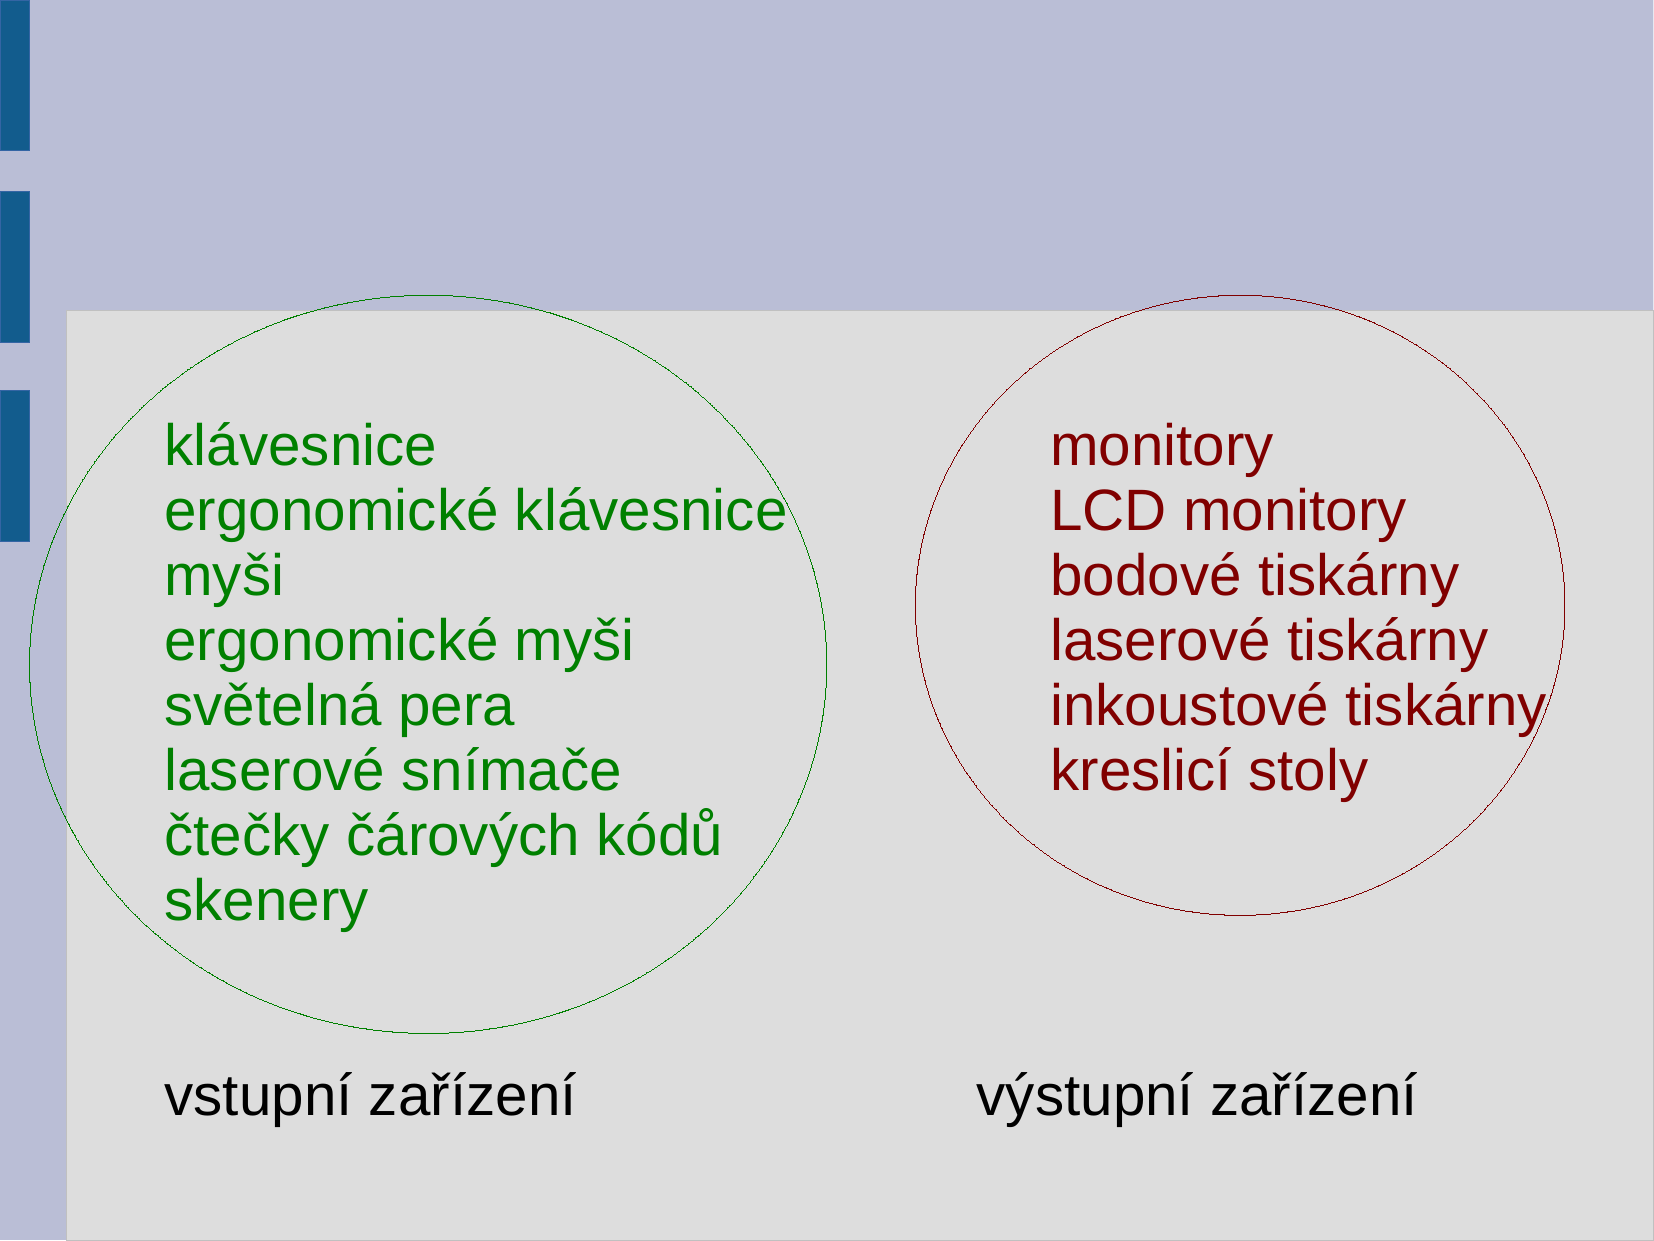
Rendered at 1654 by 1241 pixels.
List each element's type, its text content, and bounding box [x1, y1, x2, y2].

text_box [29, 295, 827, 1034]
text_box [915, 295, 1565, 916]
list klávesnice monitory ergonomické klávesnice LCD monitory myši bodové tiskárny ergonomické myši laserové tiskárny světelná pera inkoustové tiskárny laserové snímače kreslicí stoly čtečky čárových kódů skenery vstupní zařízení výstupní zařízení [164, 347, 1577, 1241]
